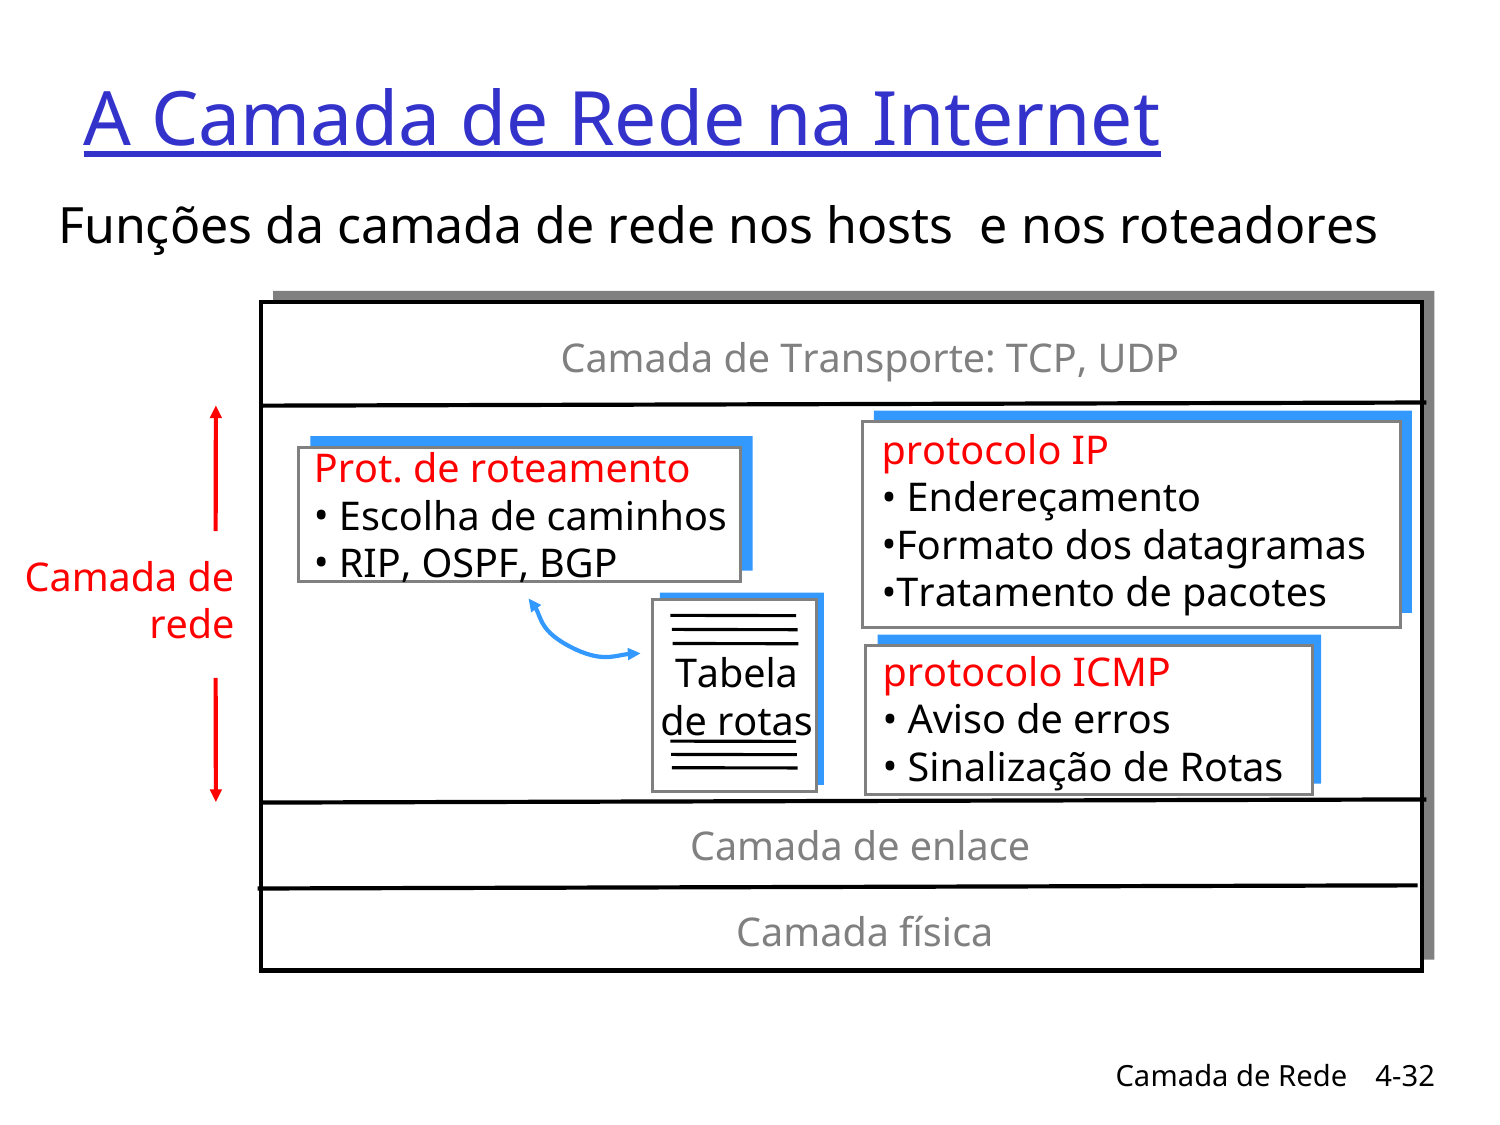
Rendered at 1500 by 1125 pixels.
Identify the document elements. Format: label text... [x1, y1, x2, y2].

text_box protocolo IP Endereçamento Formato dos datagramas Tratamento de pacotes [866, 417, 1382, 623]
text_box Camada de Rede [887, 1050, 1339, 1125]
text_box Camada de rede [9, 544, 250, 655]
text_box 4-<número> [1339, 1050, 1451, 1125]
text_box Funções da camada de rede nos hosts e nos roteadores [42, 185, 1412, 262]
text_box [261, 290, 1435, 971]
text_box protocolo ICMP Aviso de erros Sinalização de Rotas [867, 638, 1311, 797]
text_box Prot. de roteamento Escolha de caminhos RIP, OSPF, BGP [299, 435, 743, 594]
text_box A Camada de Rede na Internet [68, 21, 1344, 185]
text_box Tabela de rotas [645, 640, 828, 751]
text_box Camada de enlace [675, 813, 1046, 877]
text_box Camada física [711, 899, 1009, 963]
text_box Camada de Transporte: TCP, UDP [545, 325, 1195, 389]
